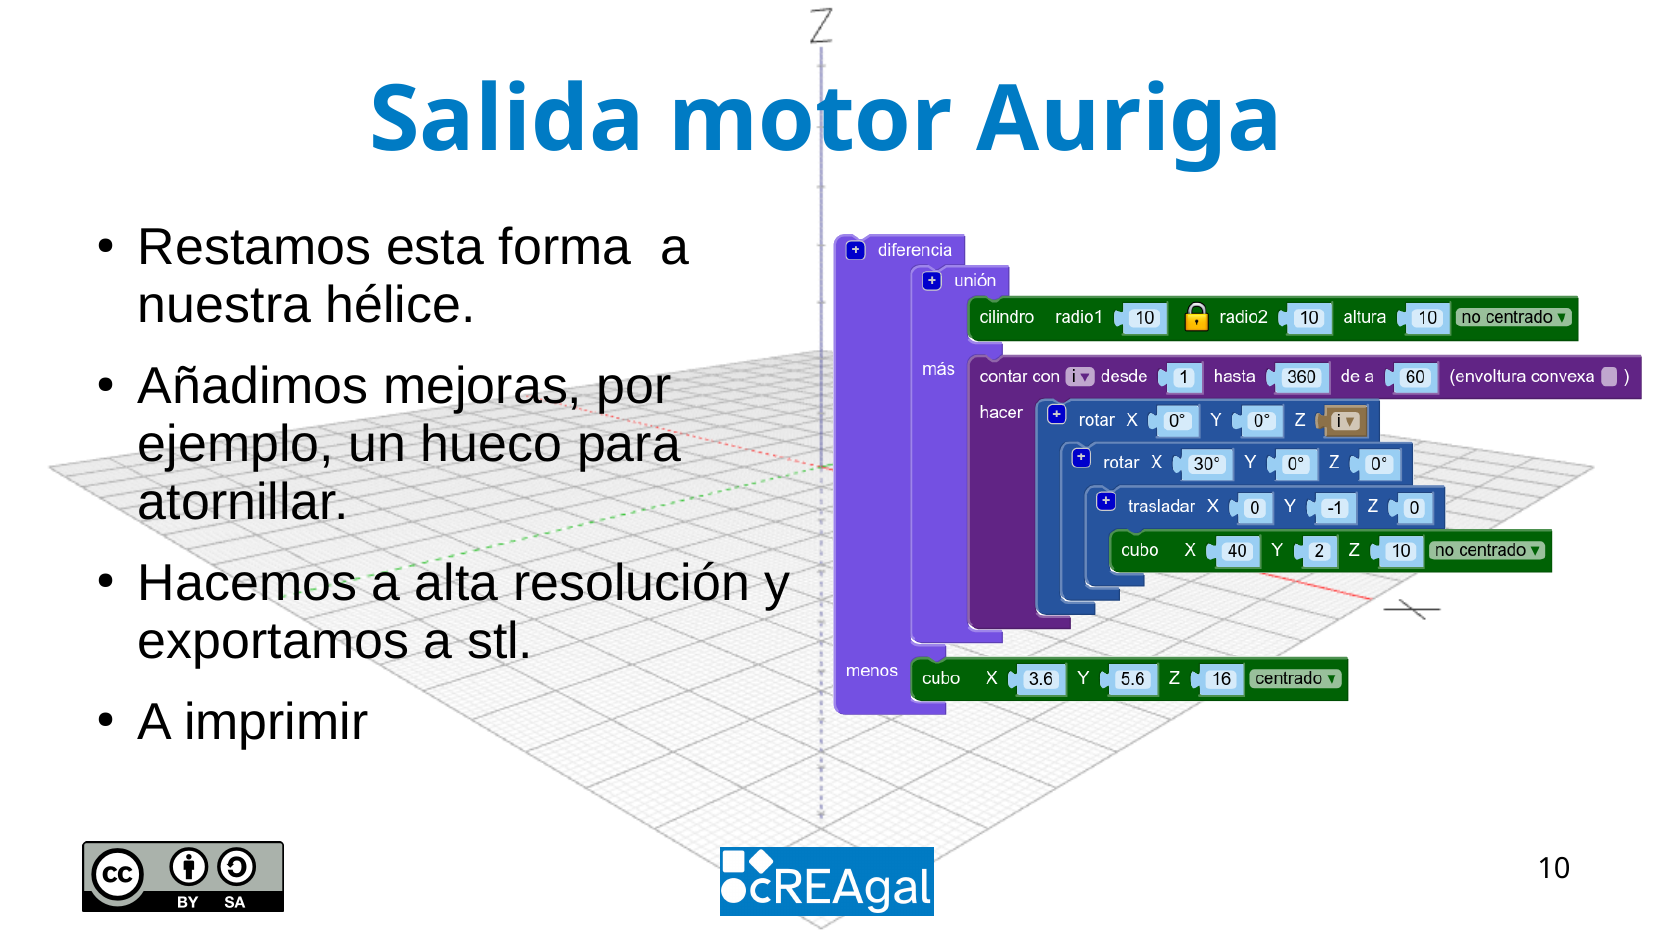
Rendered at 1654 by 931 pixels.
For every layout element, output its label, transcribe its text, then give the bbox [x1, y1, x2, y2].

title Salida motor Auriga [82, 37, 1571, 193]
list Restamos esta forma a nuestra hélice. Añadimos mejoras, por ejemplo, un hueco para atornillar. Hacemos a alta resolución y exportamos a stl. A imprimir [82, 217, 809, 758]
picture [0, 0, 1654, 931]
